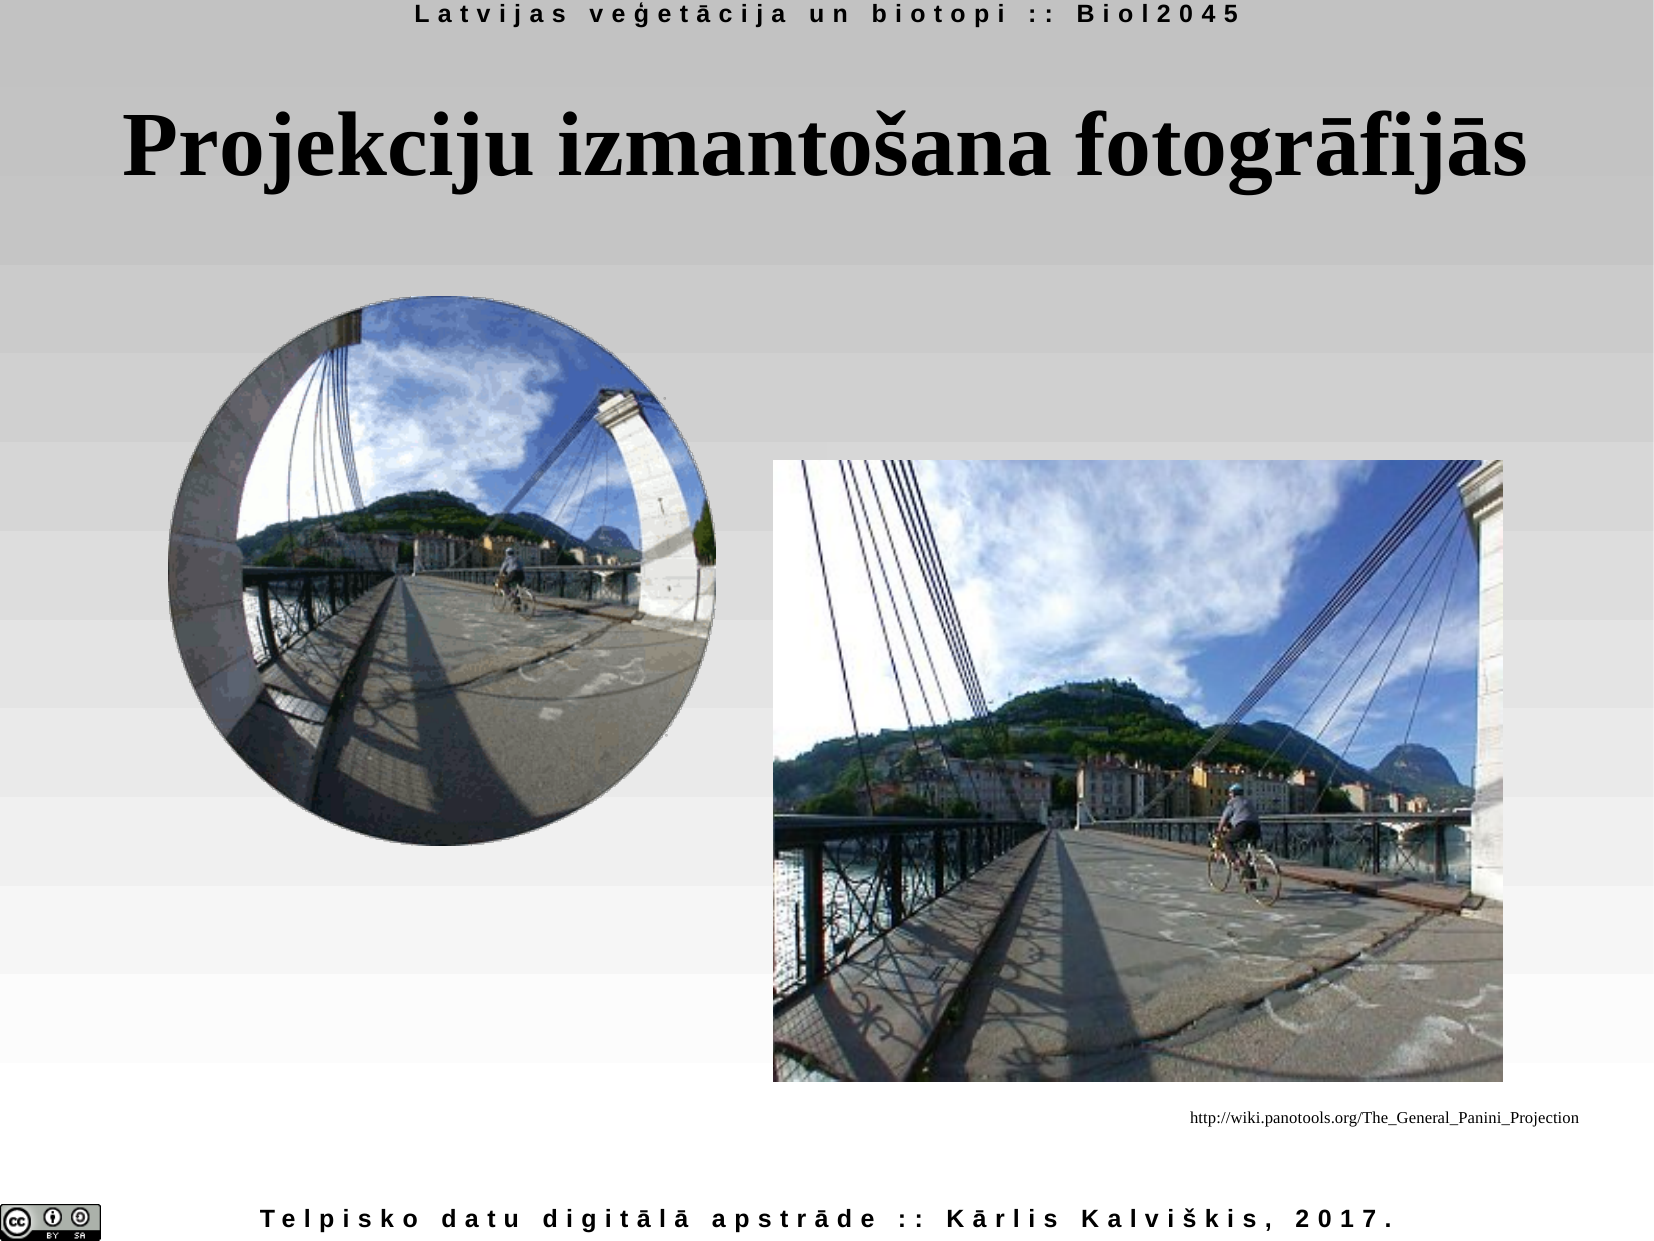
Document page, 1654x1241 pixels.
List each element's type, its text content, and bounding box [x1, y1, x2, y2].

title Projekciju izmantošana fotogrāfijās [0, 1, 1654, 287]
text_box http://wiki.panotools.org/The_General_Panini_Projection [1190, 1108, 1581, 1123]
picture [0, 287, 1654, 1241]
